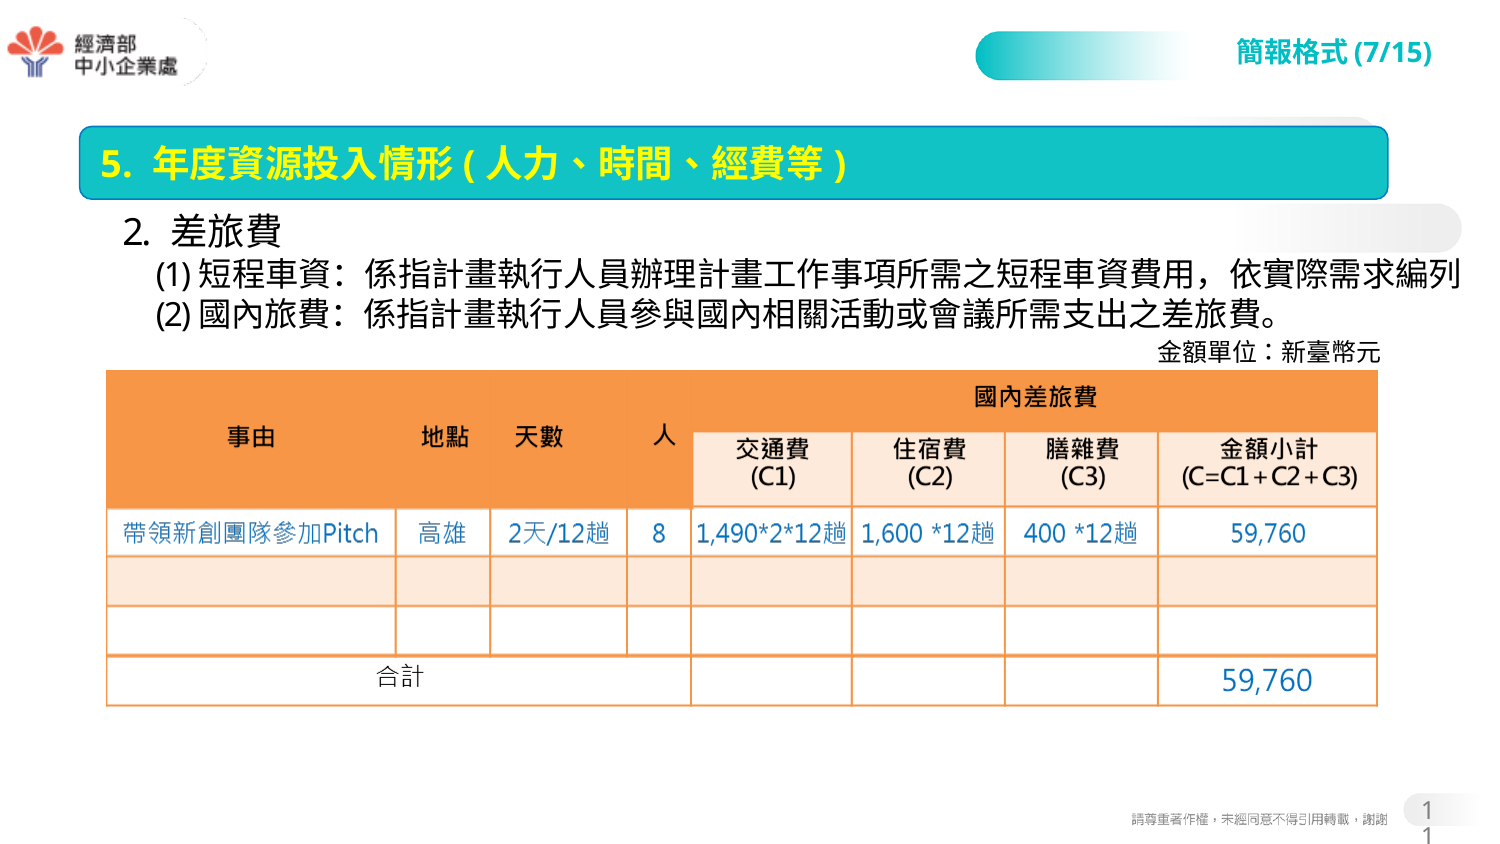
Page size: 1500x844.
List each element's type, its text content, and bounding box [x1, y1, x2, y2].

text_box 2. 差旅費 (1)短程車資：係指計畫執行人員辦理計畫工作事項所需之短程車資費用，依實際需求編列 (2)國內旅費：係指計畫執行人員參與國內相關活動或會議所需支出之差旅費。 [120, 187, 1478, 335]
text_box 11 [1405, 787, 1464, 833]
text_box 5. 年度資源投入情形(人力、時間、經費等) [79, 126, 1388, 200]
text_box 金額單位：新臺幣元 [1142, 329, 1400, 375]
picture [106, 370, 1378, 715]
list 簡報格式(7/15) [952, 27, 1478, 131]
